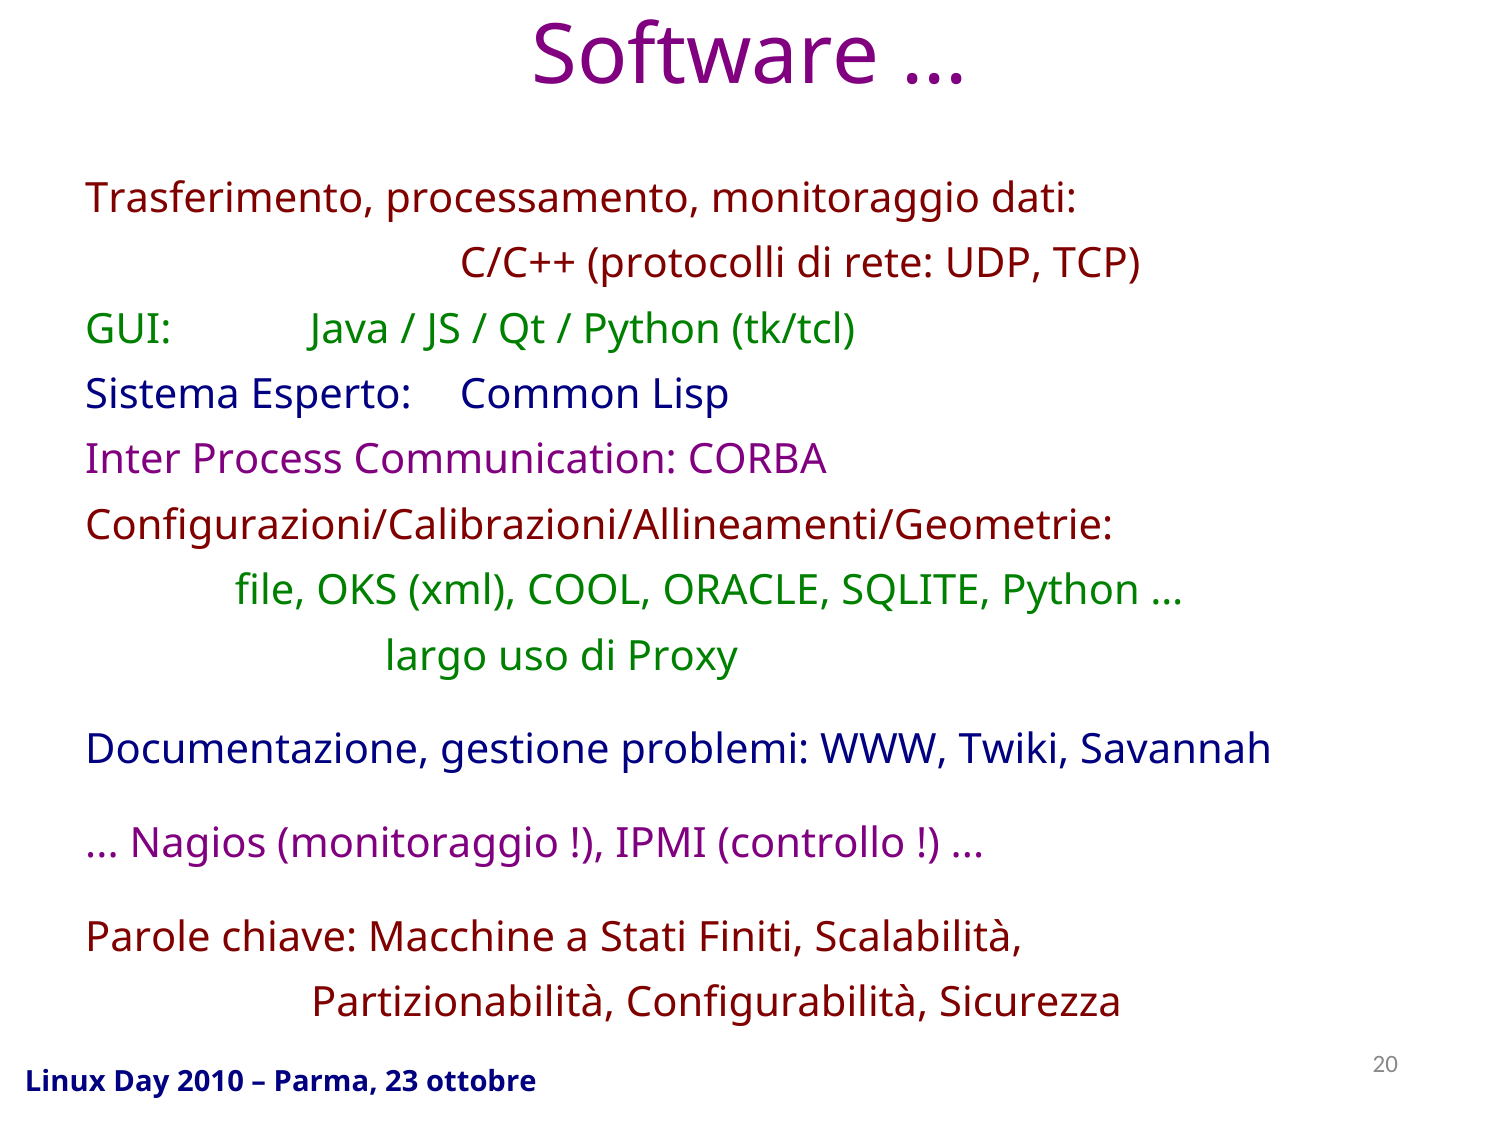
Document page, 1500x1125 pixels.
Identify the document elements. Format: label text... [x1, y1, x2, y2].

text_box Software ... [41, 0, 1459, 87]
subtitle Trasferimento, processamento, monitoraggio dati: C/C++ (protocolli di rete: UDP, TCP)‏ GUI: Java / JS / Qt / Python (tk/tcl)‏ Sistema Esperto: Common Lisp Inter Process Communication: CORBA Configurazioni/Calibrazioni/Allineamenti/Geometrie: file, OKS (xml), COOL, ORACLE, SQLITE, Python … largo uso di Proxy Documentazione, gestione problemi: WWW, Twiki, Savannah ... Nagios (monitoraggio !), IPMI (controllo !) ... Parole chiave: Macchine a Stati Finiti, Scalabilità, Partizionabilità, Configurabilità, Sicurezza [84, 160, 1376, 1037]
